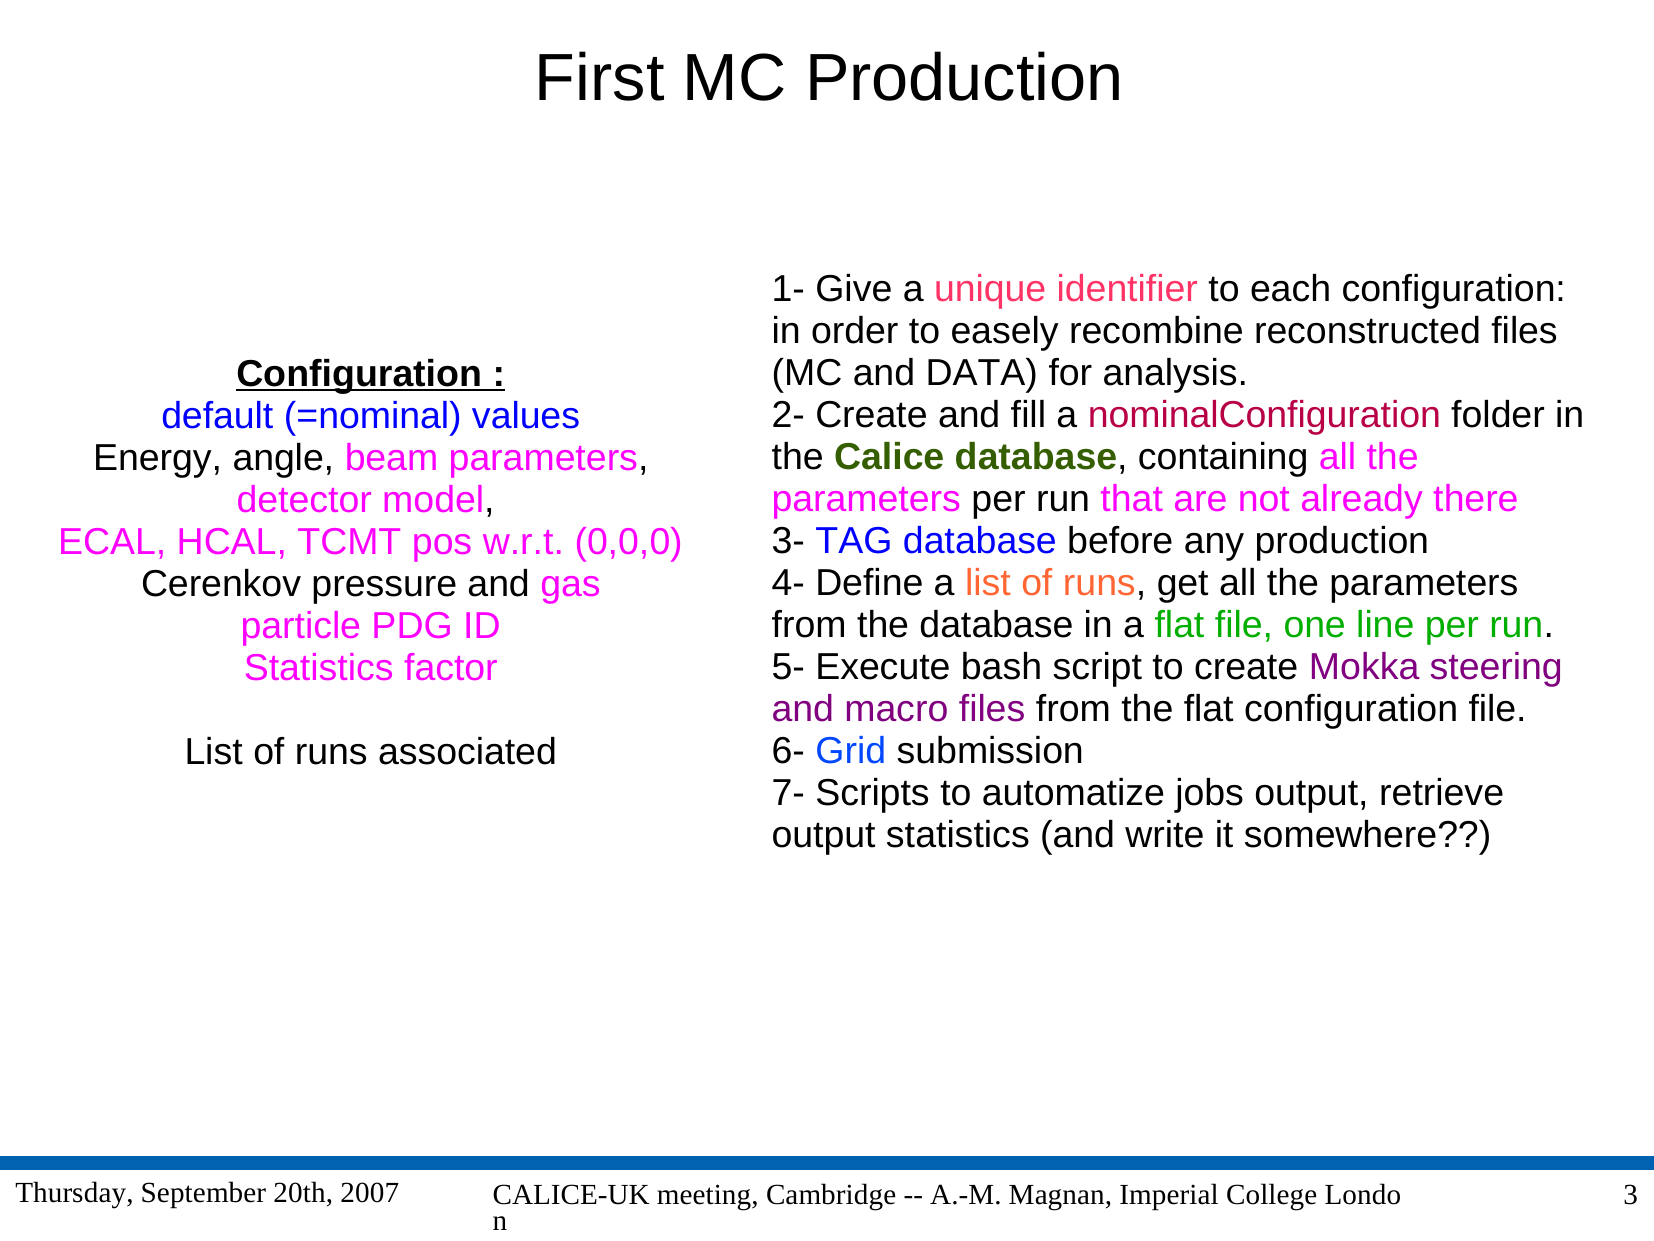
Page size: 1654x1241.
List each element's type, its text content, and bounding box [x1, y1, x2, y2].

text_box Configuration : default (=nominal) values Energy, angle, beam parameters, detector model, ECAL, HCAL, TCMT pos w.r.t. (0,0,0) Cerenkov pressure and gas particle PDG ID Statistics factor List of runs associated [43, 345, 699, 975]
text_box 1- Give a unique identifier to each configuration: in order to easely recombine reconstructed files (MC and DATA) for analysis. 2- Create and fill a nominalConfiguration folder in the Calice database, containing all the parameters per run that are not already there 3- TAG database before any production 4- Define a list of runs, get all the parameters from the database in a flat file, one line per run. 5- Execute bash script to create Mokka steering and macro files from the flat configuration file. 6- Grid submission 7- Scripts to automatize jobs output, retrieve output statistics (and write it somewhere??) [756, 260, 1619, 1057]
title First MC Production [123, 23, 1536, 132]
